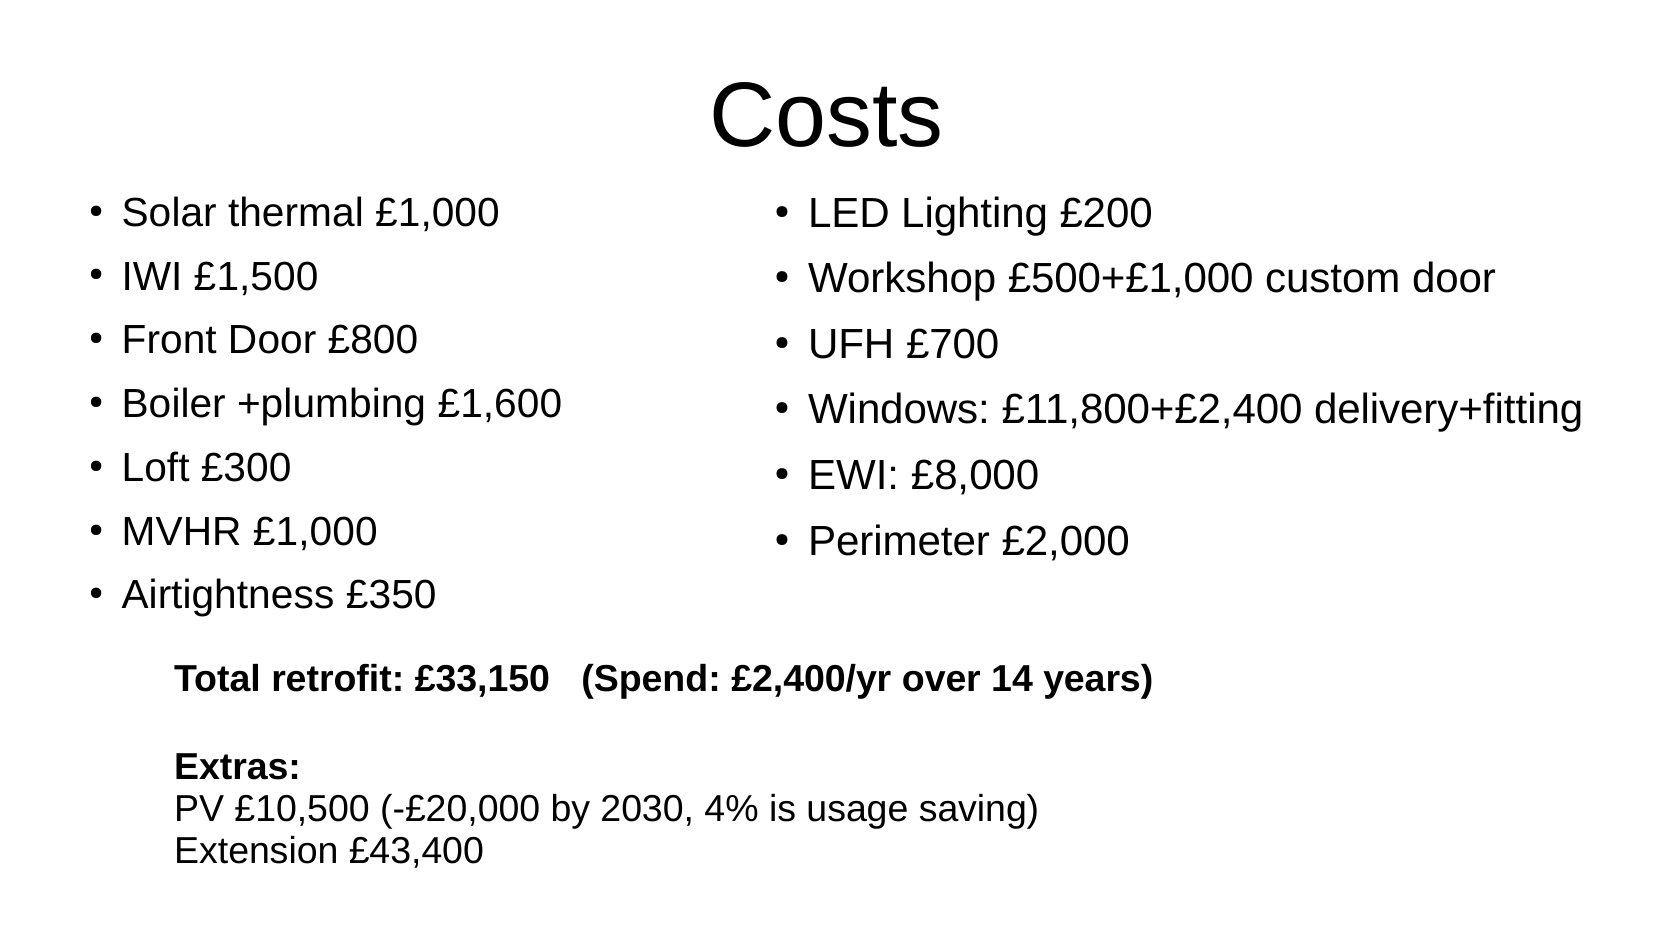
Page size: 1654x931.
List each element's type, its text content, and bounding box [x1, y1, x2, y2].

list LED Lighting £200 Workshop £500+£1,000 custom door UFH £700 Windows: £11,800+£2,400 delivery+fitting EWI: £8,000 Perimeter £2,000 [763, 189, 1591, 603]
list Solar thermal £1,000 IWI £1,500 Front Door £800 Boiler +plumbing £1,600 Loft £300 MVHR £1,000 Airtightness £350 [78, 189, 705, 729]
text_box Total retrofit: £33,150 (Spend: £2,400/yr over 14 years) [88, 649, 1565, 709]
text_box Extras: PV £10,500 (-£20,000 by 2030, 4% is usage saving) Extension £43,400 [88, 738, 1418, 879]
title Costs [82, 37, 1571, 193]
